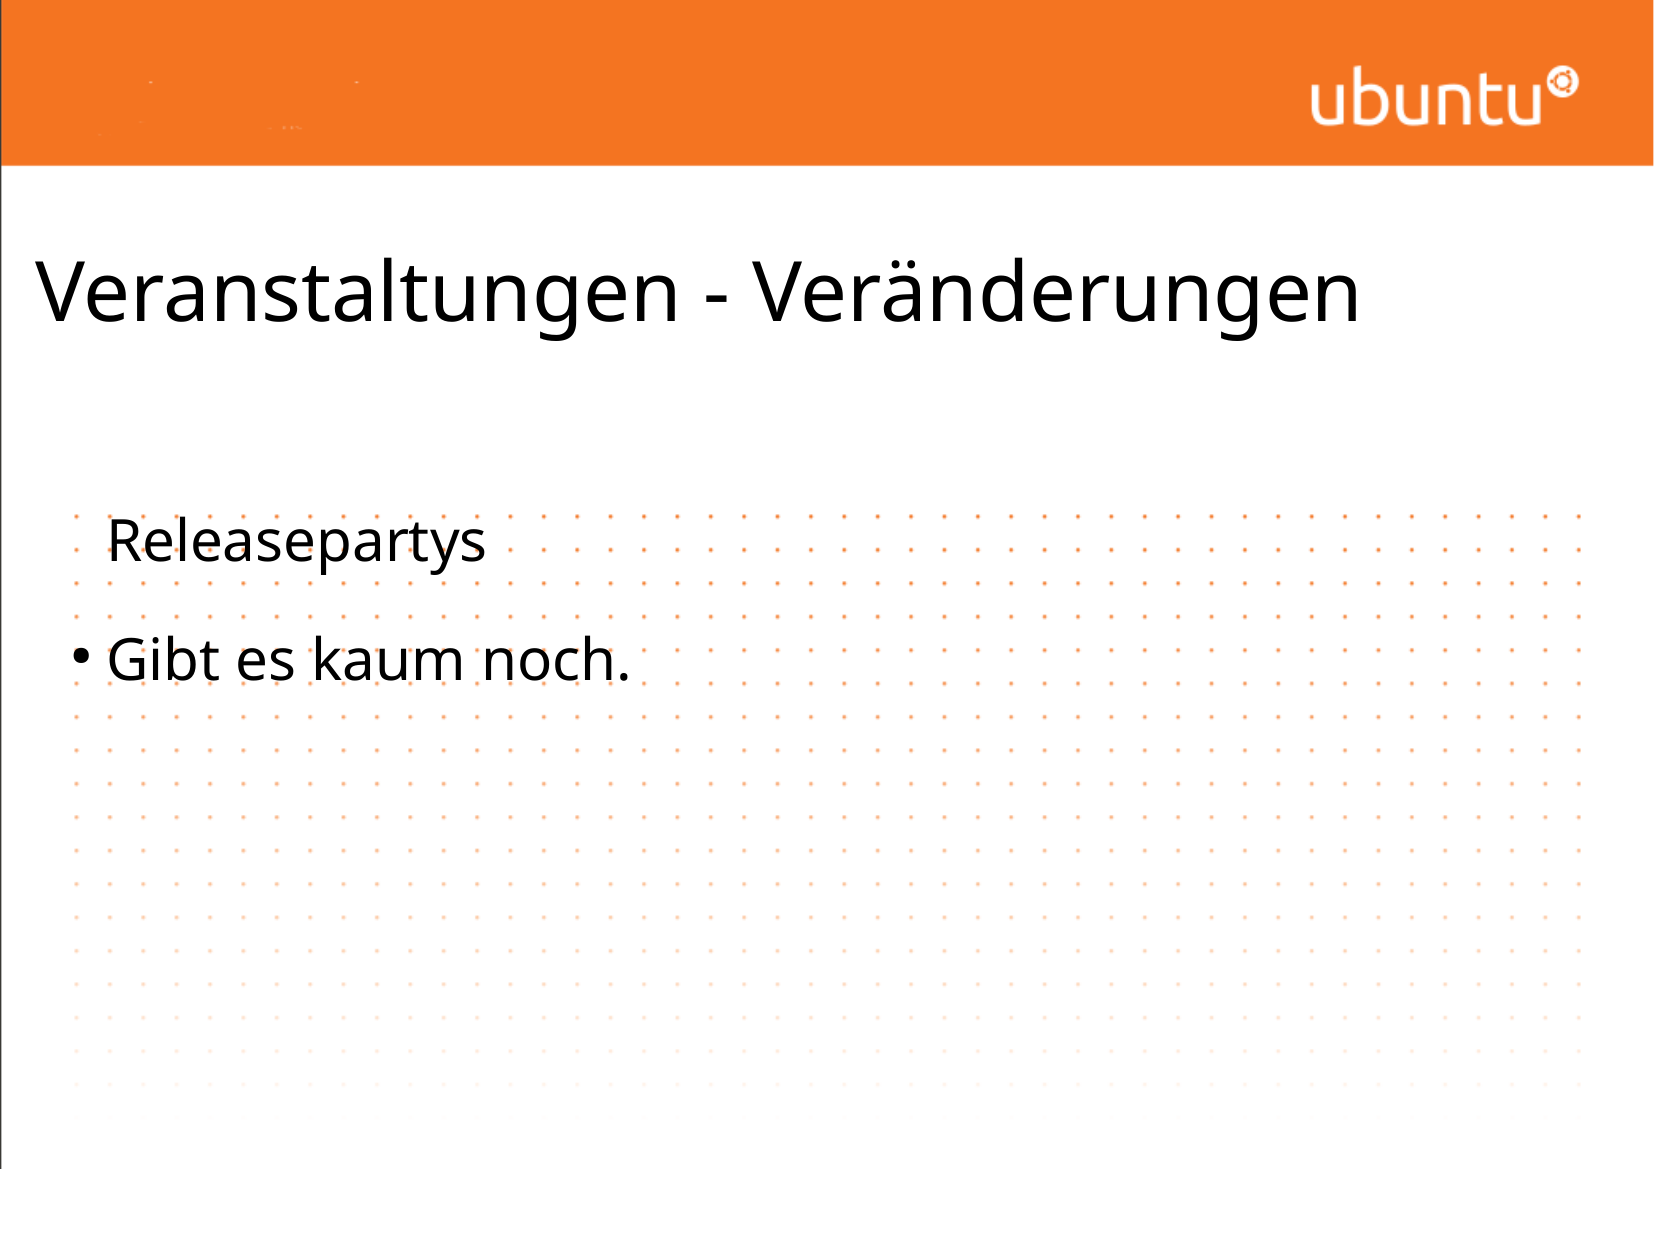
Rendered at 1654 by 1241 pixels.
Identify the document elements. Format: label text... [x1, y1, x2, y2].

picture [0, 0, 1654, 1169]
subtitle Veranstaltungen - Veränderungen Releasepartys Gibt es kaum noch. [35, 153, 1619, 1241]
